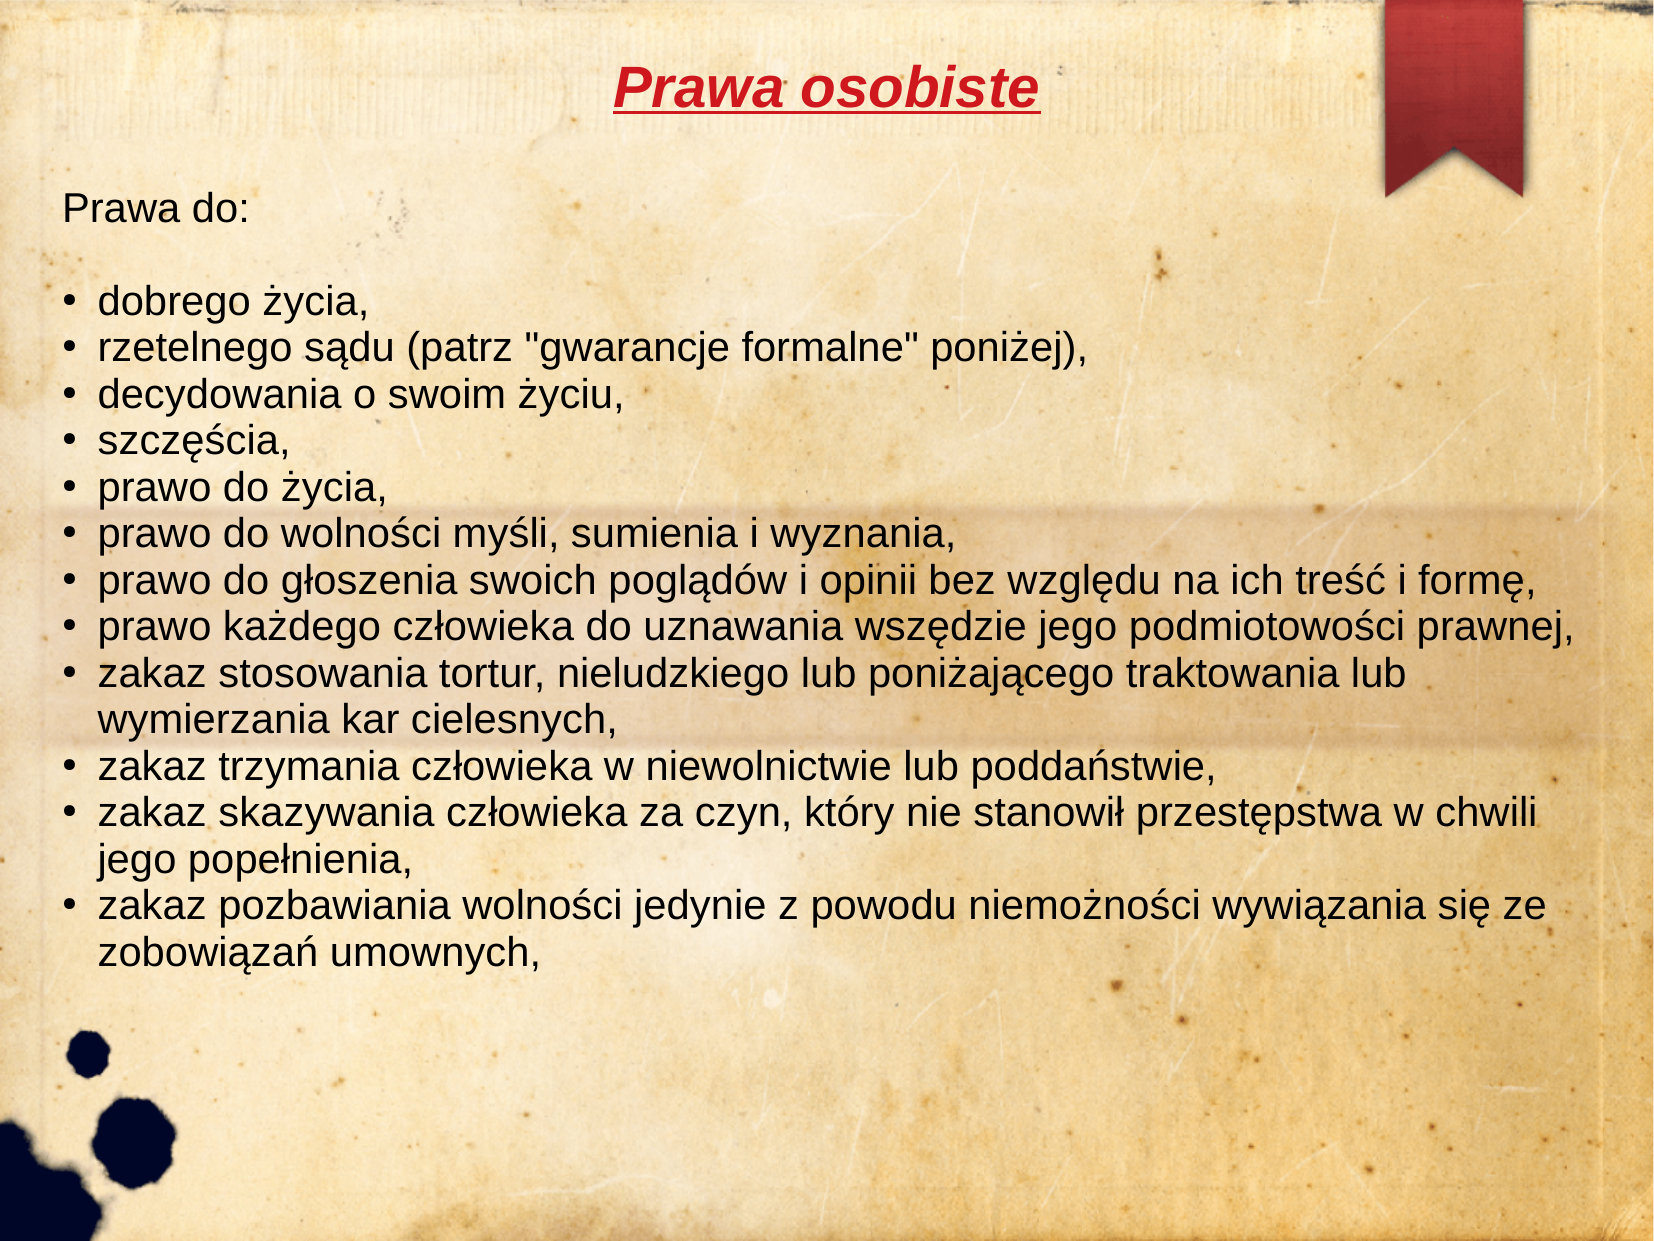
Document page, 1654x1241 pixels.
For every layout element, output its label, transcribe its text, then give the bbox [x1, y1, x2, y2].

text_box Prawa osobiste Prawa do: dobrego życia, rzetelnego sądu (patrz "gwarancje formalne" poniżej), decydowania o swoim życiu, szczęścia, prawo do życia, prawo do wolności myśli, sumienia i wyznania, prawo do głoszenia swoich poglądów i opinii bez względu na ich treść i formę, prawo każdego człowieka do uznawania wszędzie jego podmiotowości prawnej, zakaz stosowania tortur, nieludzkiego lub poniżającego traktowania lub wymierzania kar cielesnych, zakaz trzymania człowieka w niewolnictwie lub poddaństwie, zakaz skazywania człowieka za czyn, który nie stanowił przestępstwa w chwili jego popełnienia, zakaz pozbawiania wolności jedynie z powodu niemożności wywiązania się ze zobowiązań umownych, [47, 47, 1607, 983]
picture [0, 0, 1654, 1241]
